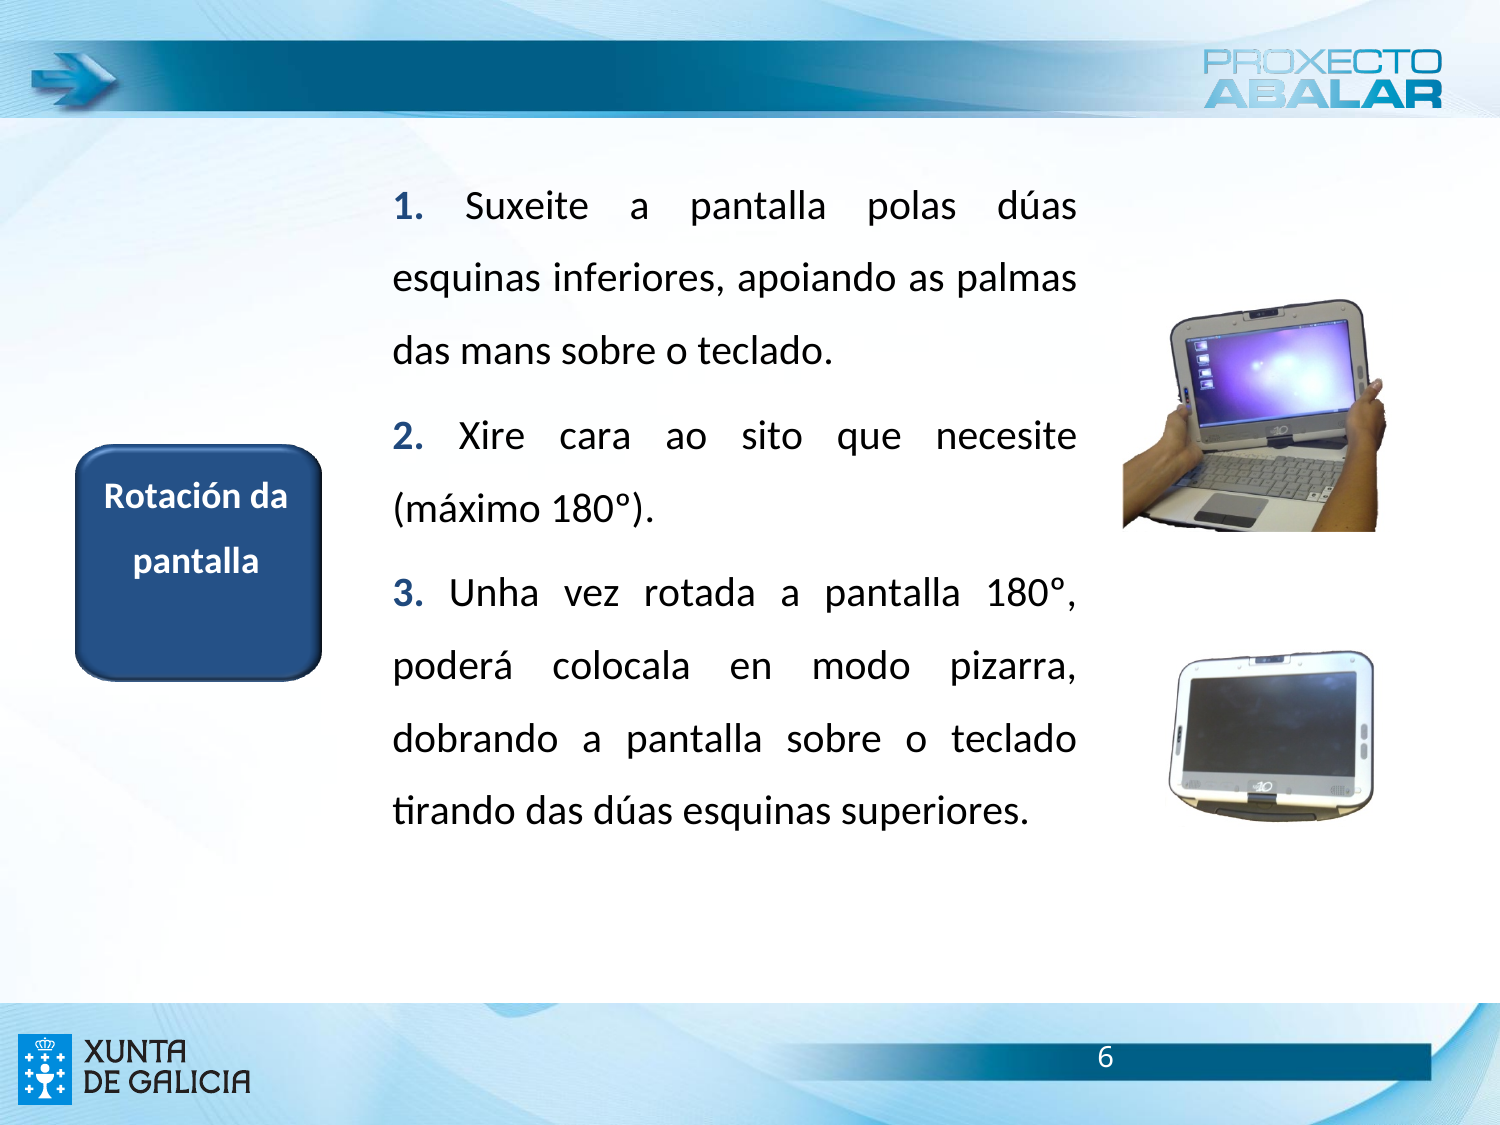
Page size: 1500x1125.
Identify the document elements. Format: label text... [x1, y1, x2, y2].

text_box Rotación da pantalla [88, 442, 304, 589]
text_box <número> [1082, 1031, 1433, 1092]
text_box 1. Suxeite a pantalla polas dúas esquinas inferiores, apoiando as palmas das mans sobre o teclado. 2. Xire cara ao sito que necesite (máximo 180º). 3. Unha vez rotada a pantalla 180º, poderá colocala en modo pizarra, dobrando a pantalla sobre o teclado tirando das dúas esquinas superiores. [377, 147, 1093, 841]
picture [0, 0, 1500, 1125]
